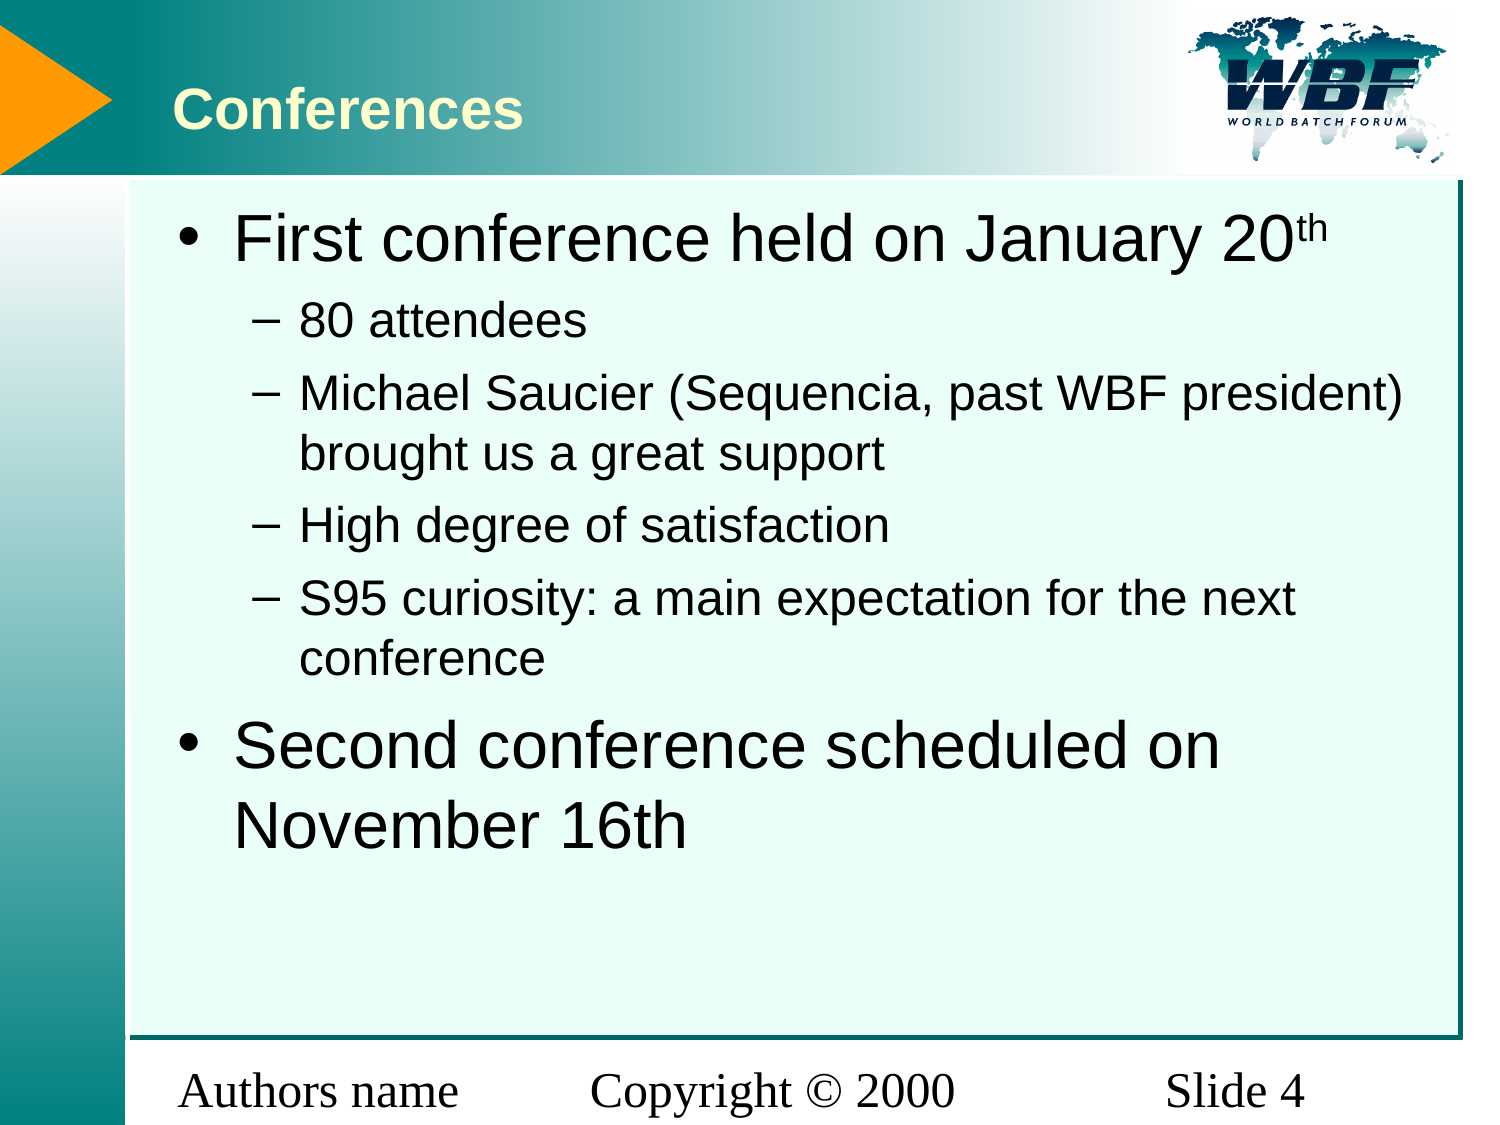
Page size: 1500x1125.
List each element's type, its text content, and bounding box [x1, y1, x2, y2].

title Conferences [125, 49, 1150, 163]
list First conference held on January 20th 80 attendees Michael Saucier (Sequencia, past WBF president) brought us a great support High degree of satisfaction S95 curiosity: a main expectation for the next conference Second conference scheduled on November 16th [162, 187, 1463, 1013]
